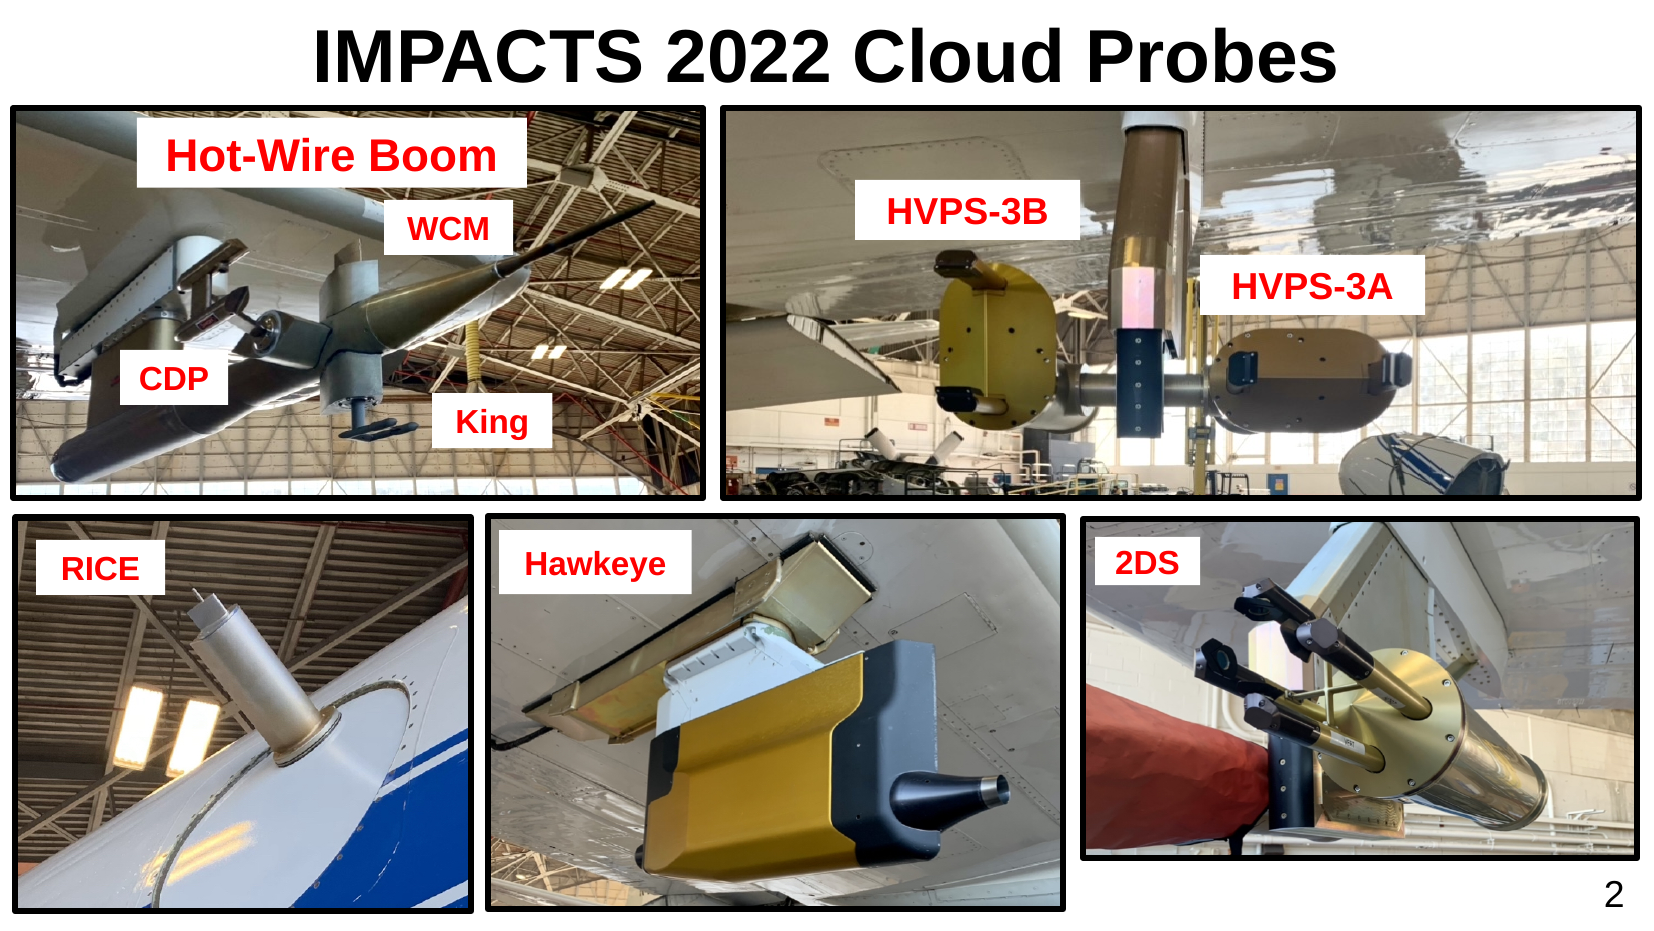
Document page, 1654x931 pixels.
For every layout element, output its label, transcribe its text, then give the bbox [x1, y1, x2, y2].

picture [725, 115, 1637, 496]
text_box HVPS-3B [855, 179, 1081, 240]
picture [490, 519, 1061, 907]
text_box HVPS-3A [1200, 254, 1426, 315]
text_box CDP [120, 349, 229, 405]
text_box 2DS [1095, 536, 1201, 586]
text_box Hot-Wire Boom [136, 117, 527, 188]
text_box WCM [384, 199, 514, 255]
text_box King [432, 393, 553, 449]
picture [1085, 521, 1635, 856]
text_box RICE [36, 539, 166, 595]
picture [15, 115, 701, 496]
text_box Hawkeye [499, 530, 692, 595]
picture [18, 520, 469, 909]
text_box IMPACTS 2022 Cloud Probes [0, 6, 1654, 115]
